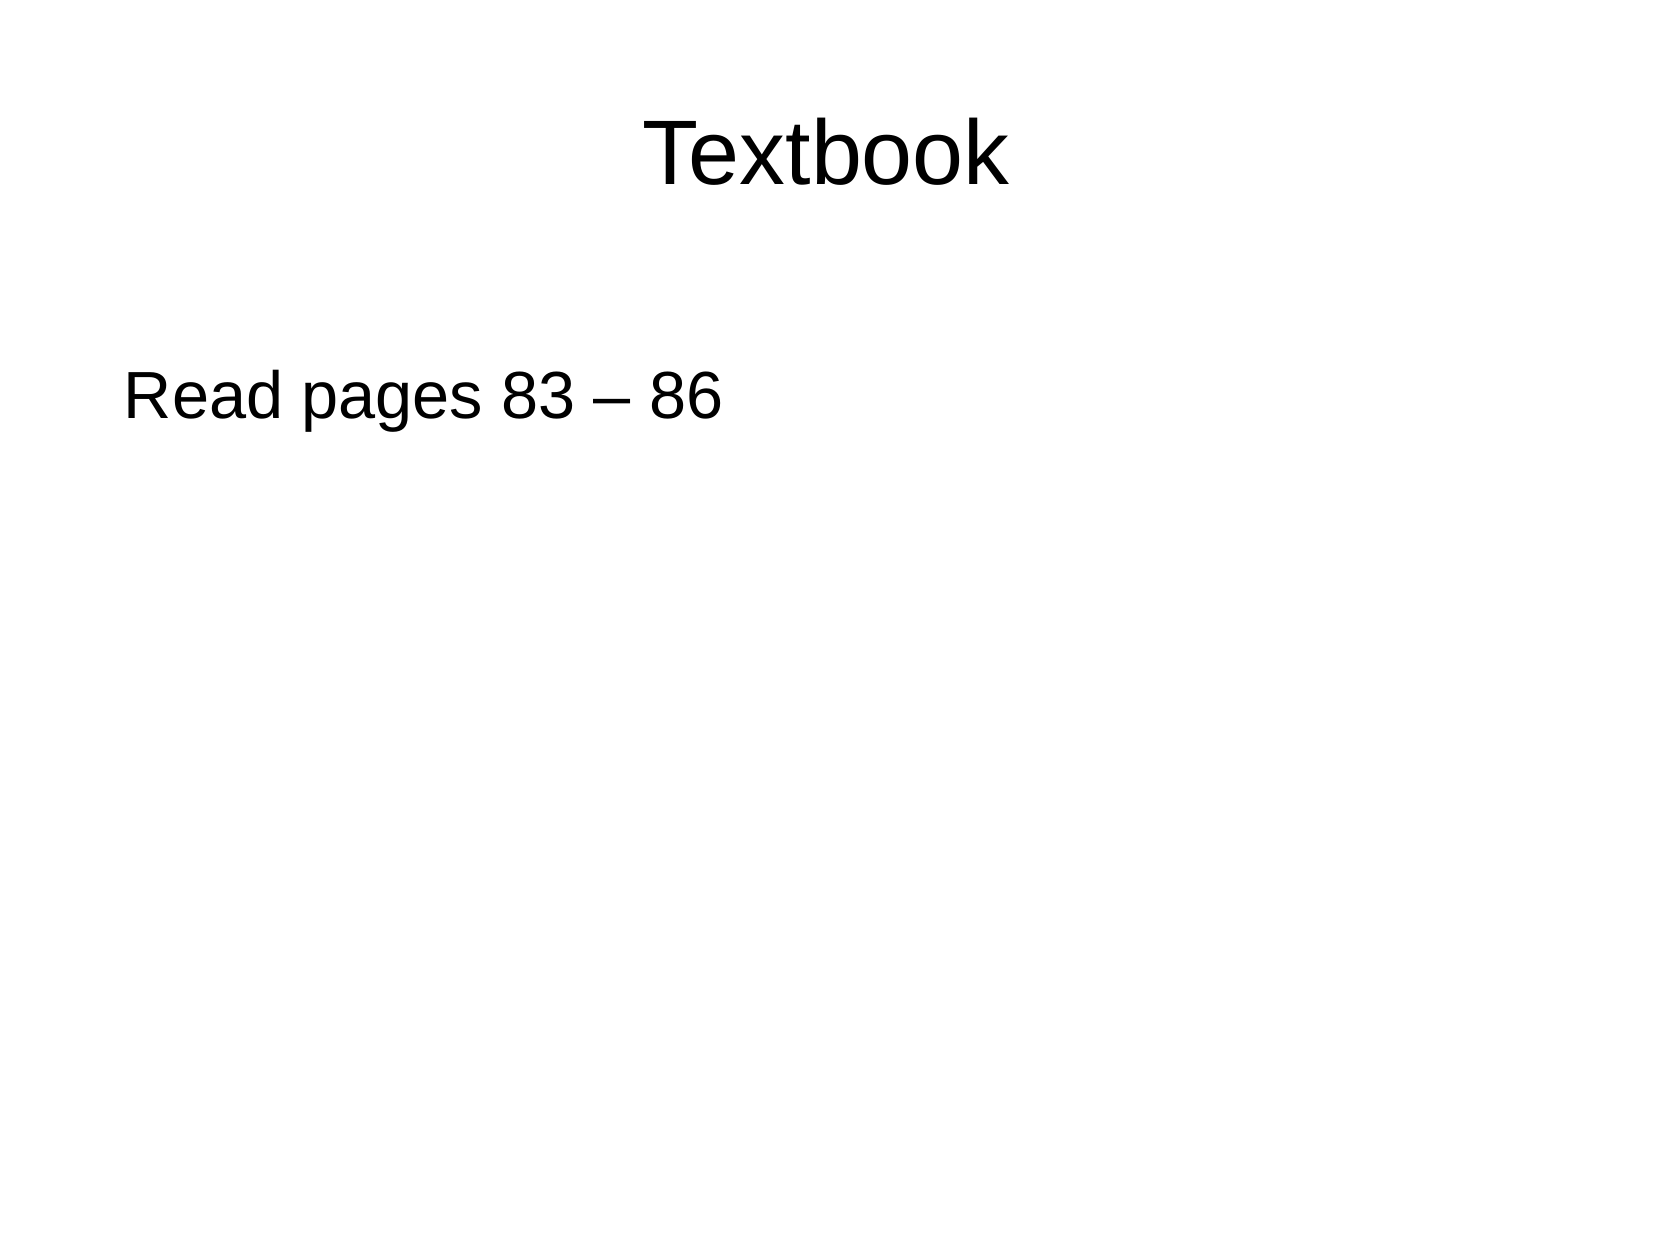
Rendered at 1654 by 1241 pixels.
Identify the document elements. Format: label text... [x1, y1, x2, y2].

title Textbook [82, 49, 1571, 257]
list Read pages 83 – 86 [124, 358, 1530, 1088]
